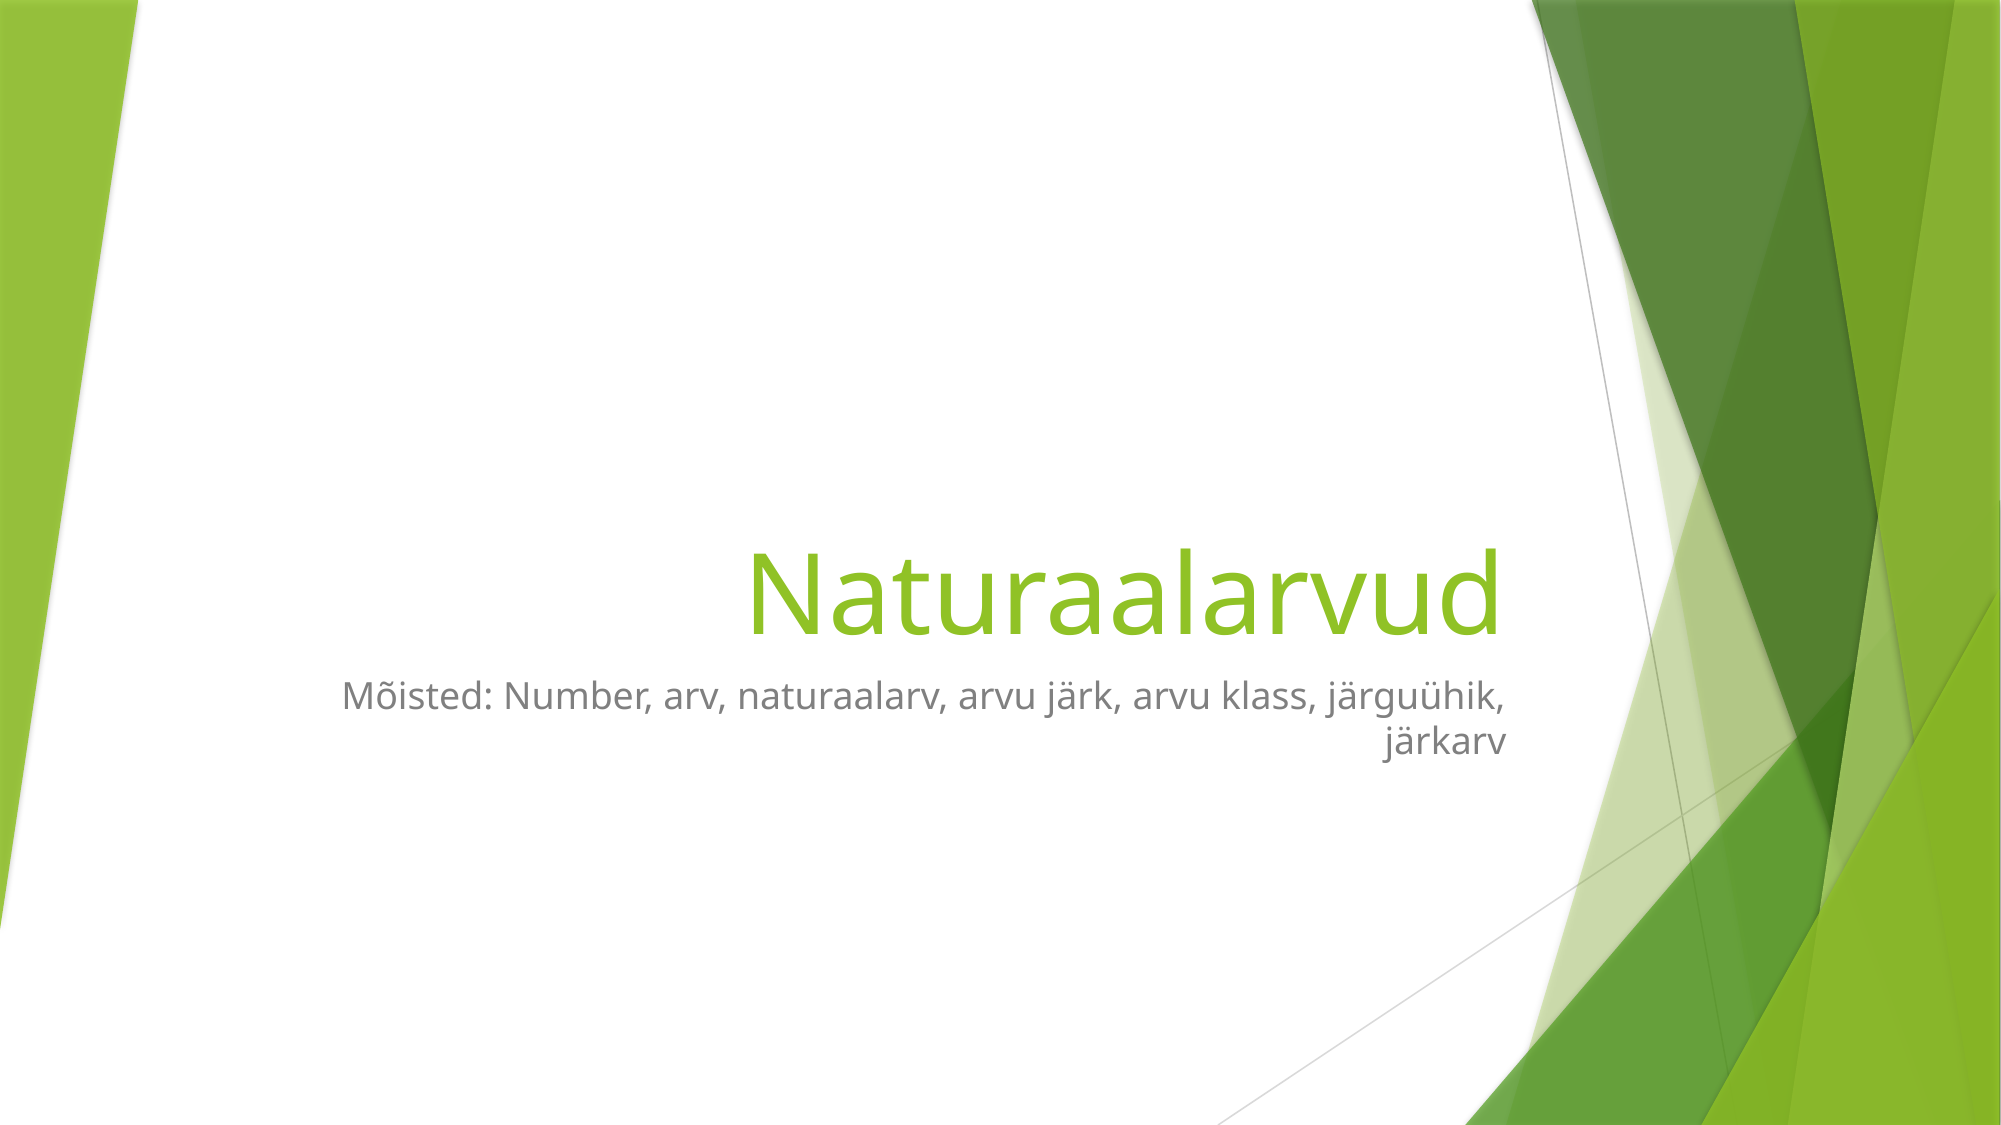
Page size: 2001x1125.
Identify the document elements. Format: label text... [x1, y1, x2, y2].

title Naturaalarvud [247, 394, 1522, 664]
subtitle Mõisted: Number, arv, naturaalarv, arvu järk, arvu klass, järguühik, järkarv [247, 664, 1522, 845]
